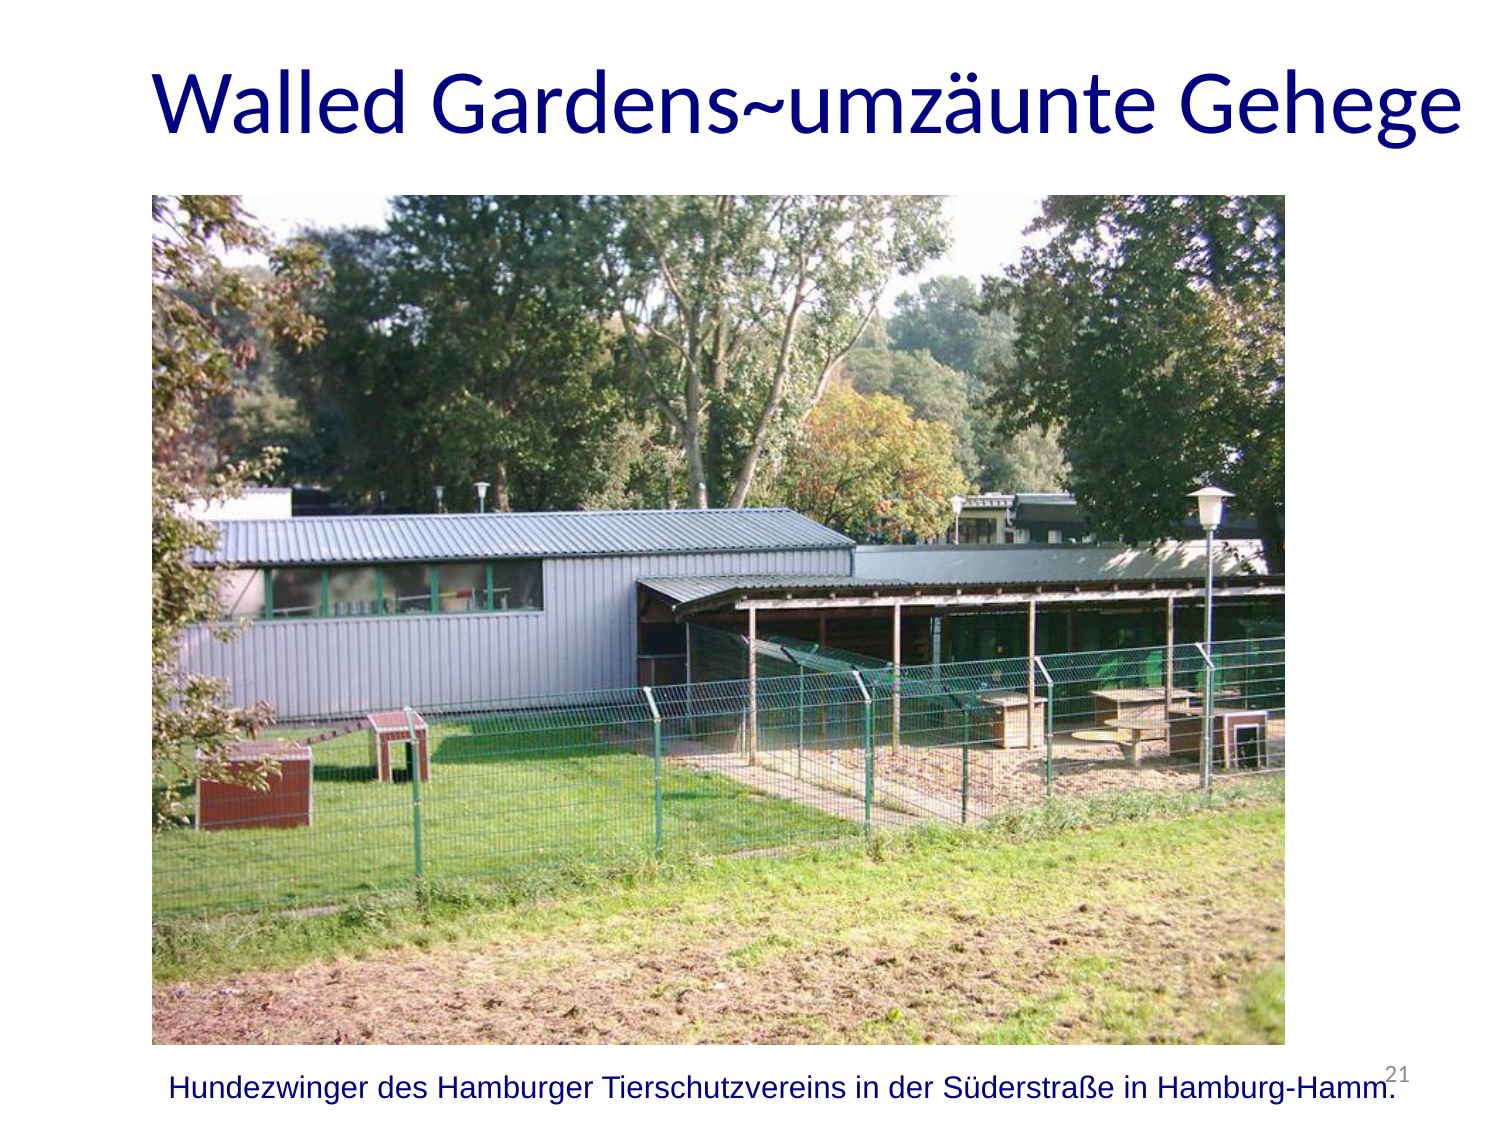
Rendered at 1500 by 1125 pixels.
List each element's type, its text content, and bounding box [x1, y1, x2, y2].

text_box Hundezwinger des Hamburger Tierschutzvereins in der Süderstraße in Hamburg-Hamm. [153, 1062, 1477, 1125]
picture [152, 195, 1285, 1045]
title Walled Gardens~umzäunte Gehege [151, 23, 1489, 207]
